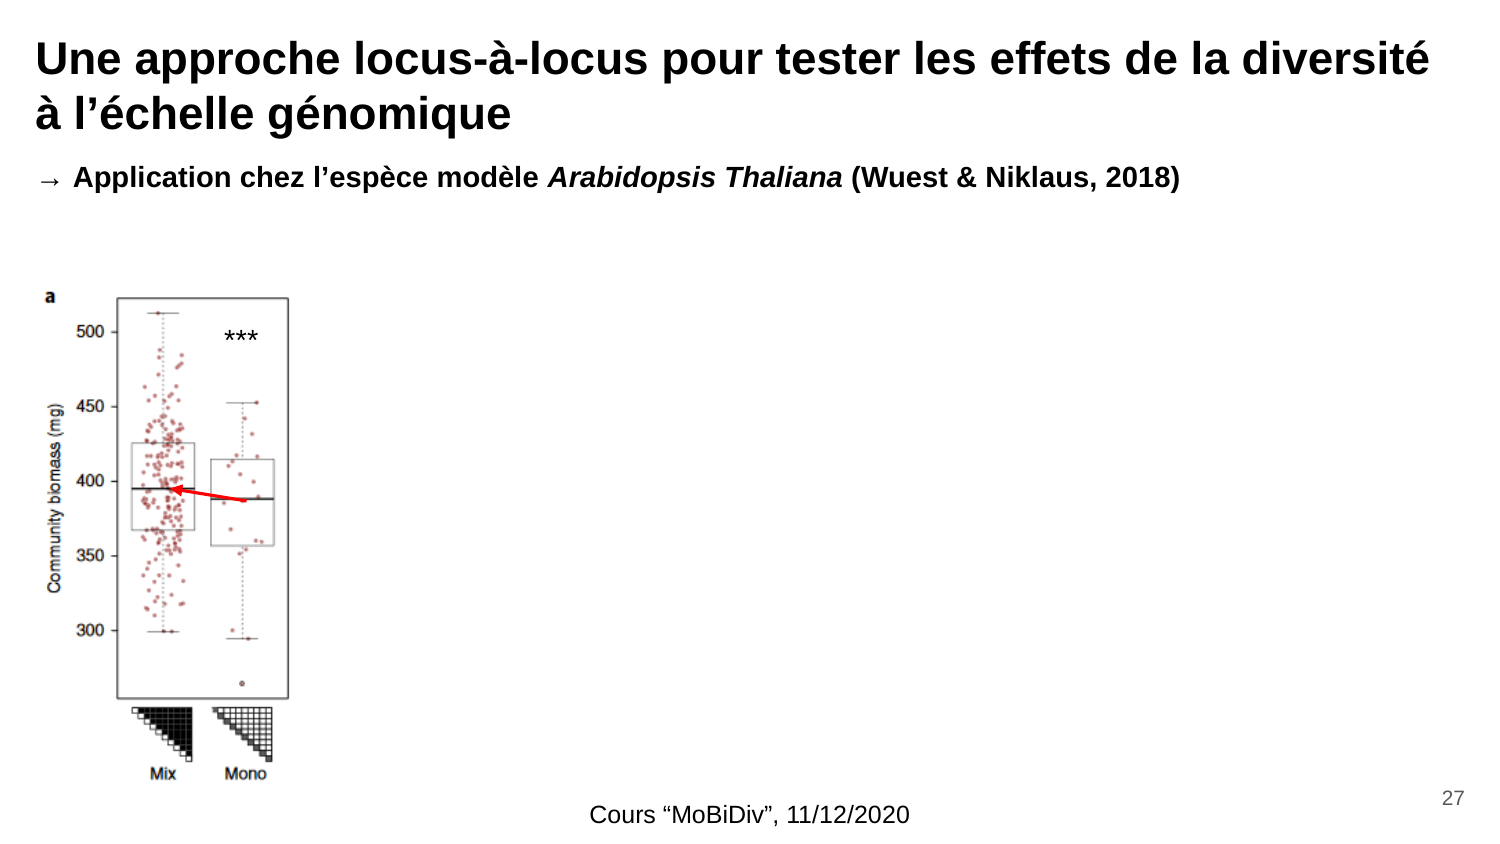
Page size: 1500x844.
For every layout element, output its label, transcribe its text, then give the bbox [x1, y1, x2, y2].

text_box *** [201, 306, 282, 354]
picture [24, 281, 314, 794]
title Une approche locus-à-locus pour tester les effets de la diversité à l’échelle génomique [20, 13, 1480, 158]
slide_number <number> [1389, 764, 1480, 830]
list → Application chez l’espèce modèle Arabidopsis Thaliana (Wuest & Niklaus, 2018) [20, 158, 1480, 203]
